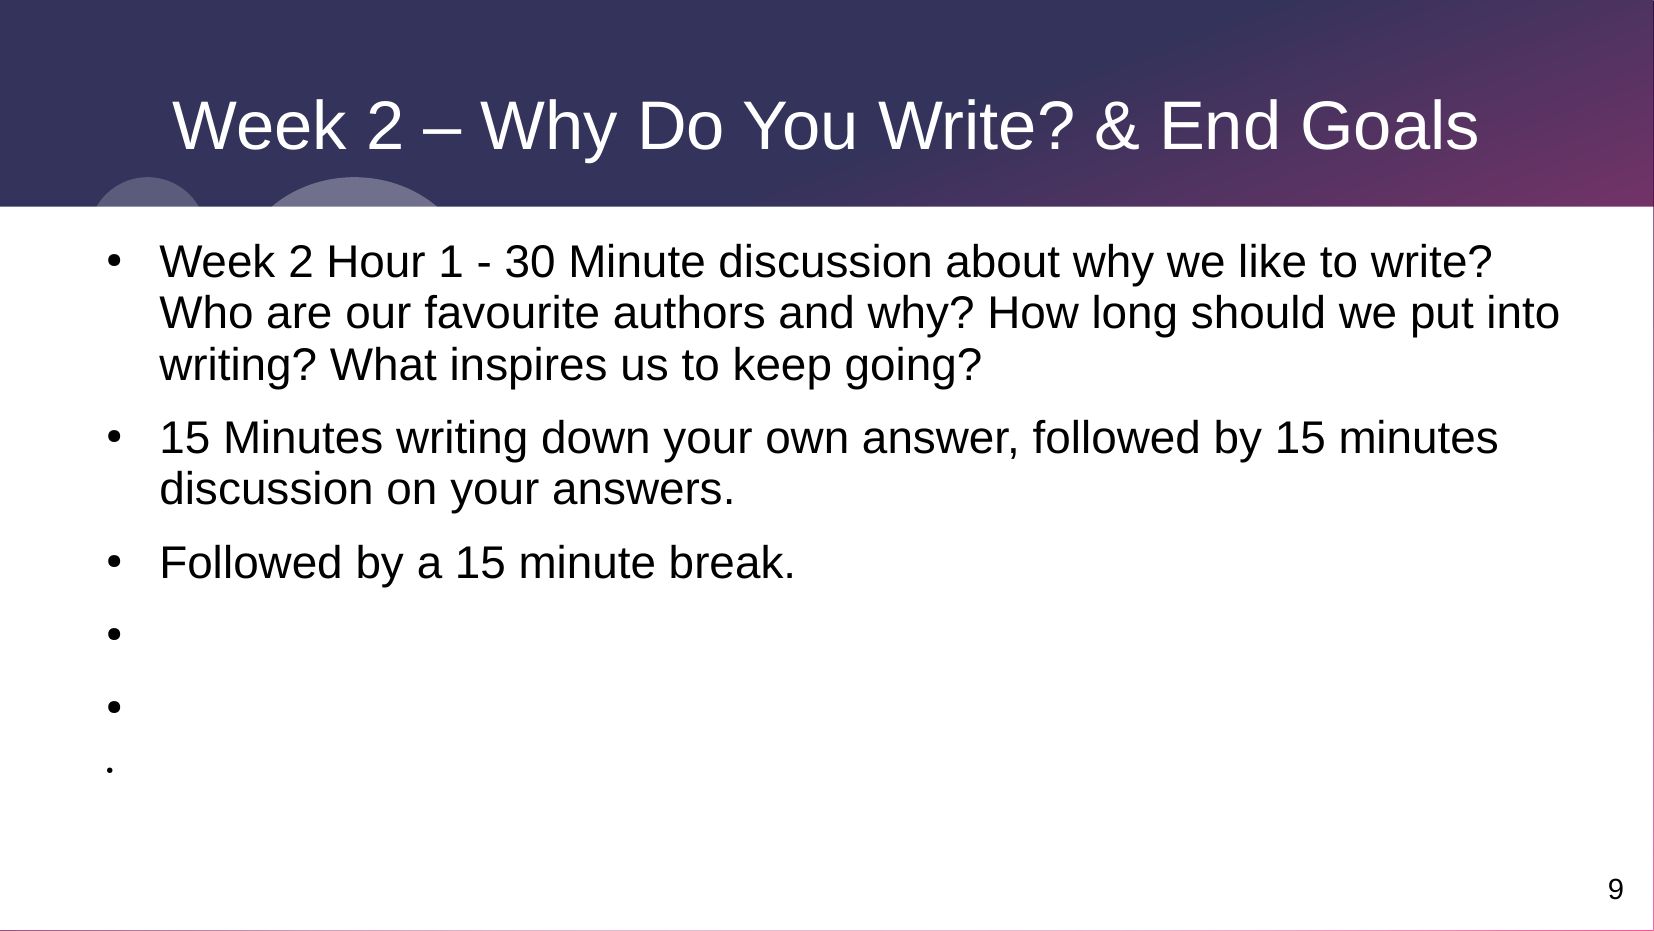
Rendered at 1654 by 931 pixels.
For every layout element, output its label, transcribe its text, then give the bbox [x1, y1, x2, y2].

list Week 2 Hour 1 - 30 Minute discussion about why we like to write? Who are our favourite authors and why? How long should we put into writing? What inspires us to keep going? 15 Minutes writing down your own answer, followed by 15 minutes discussion on your answers. Followed by a 15 minute break. [88, 236, 1565, 827]
title Week 2 – Why Do You Write? & End Goals [88, 44, 1565, 207]
